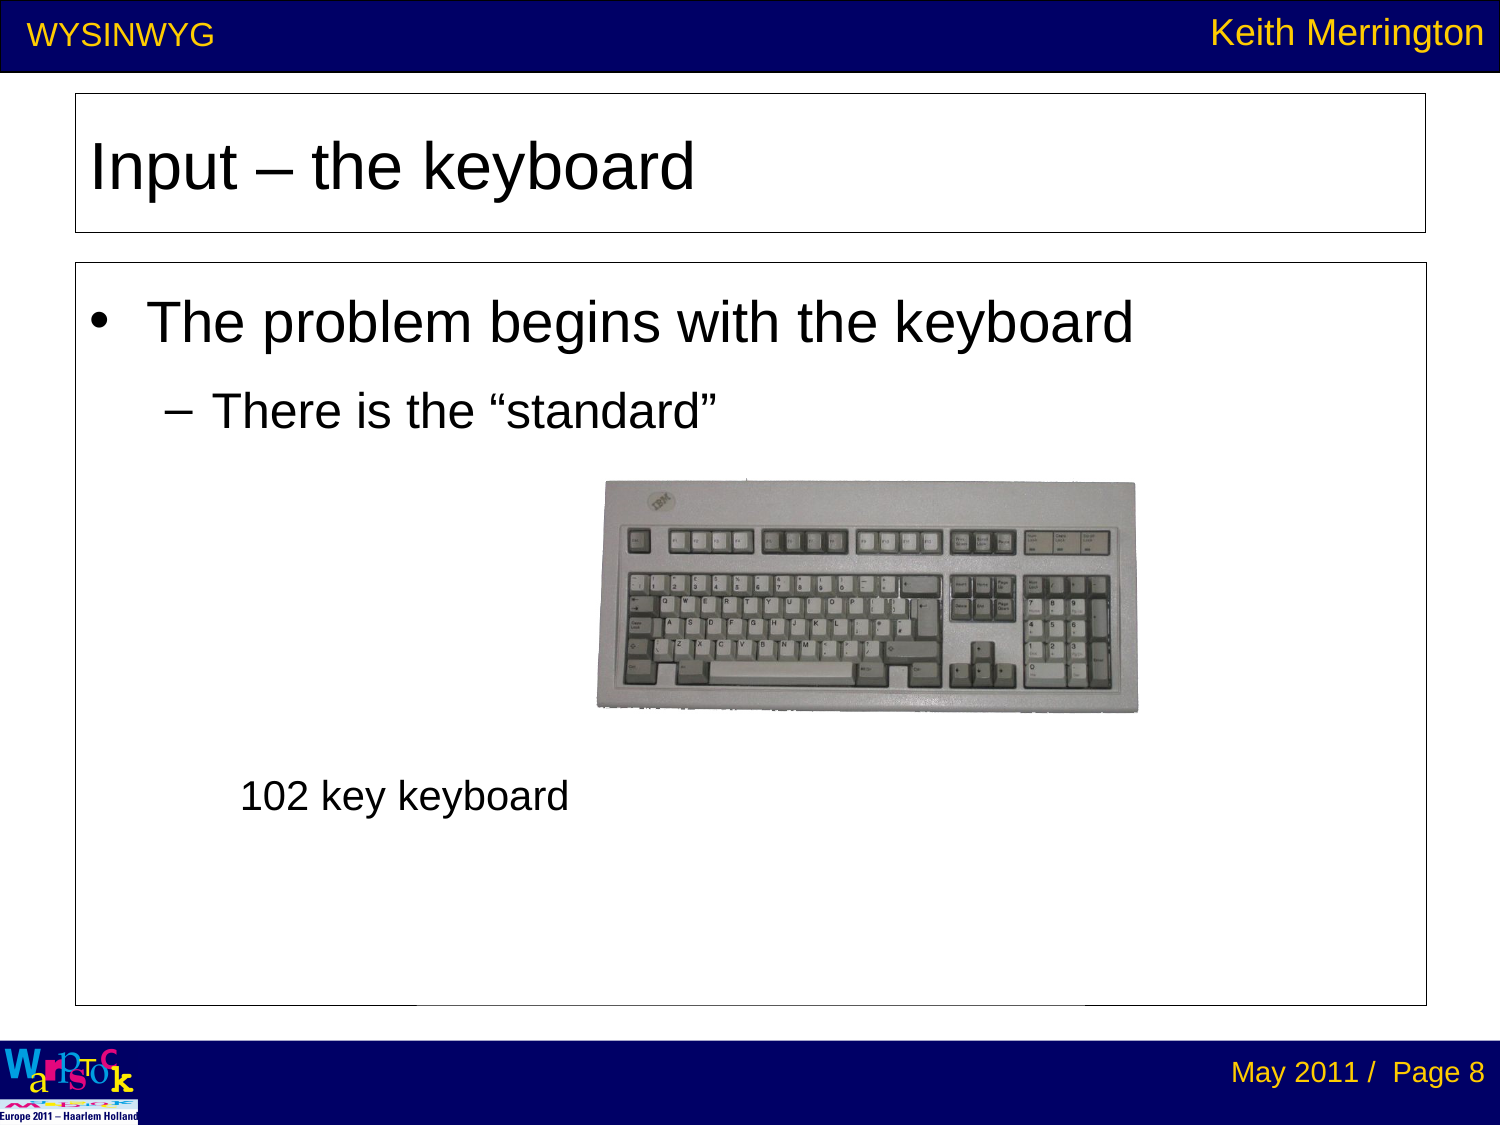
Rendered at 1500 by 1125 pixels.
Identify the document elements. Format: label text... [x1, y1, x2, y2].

picture [0, 1042, 138, 1125]
picture [595, 478, 1140, 716]
list The problem begins with the keyboard There is the “standard” 102 key keyboard [75, 262, 1427, 1006]
title Input – the keyboard [75, 93, 1426, 233]
